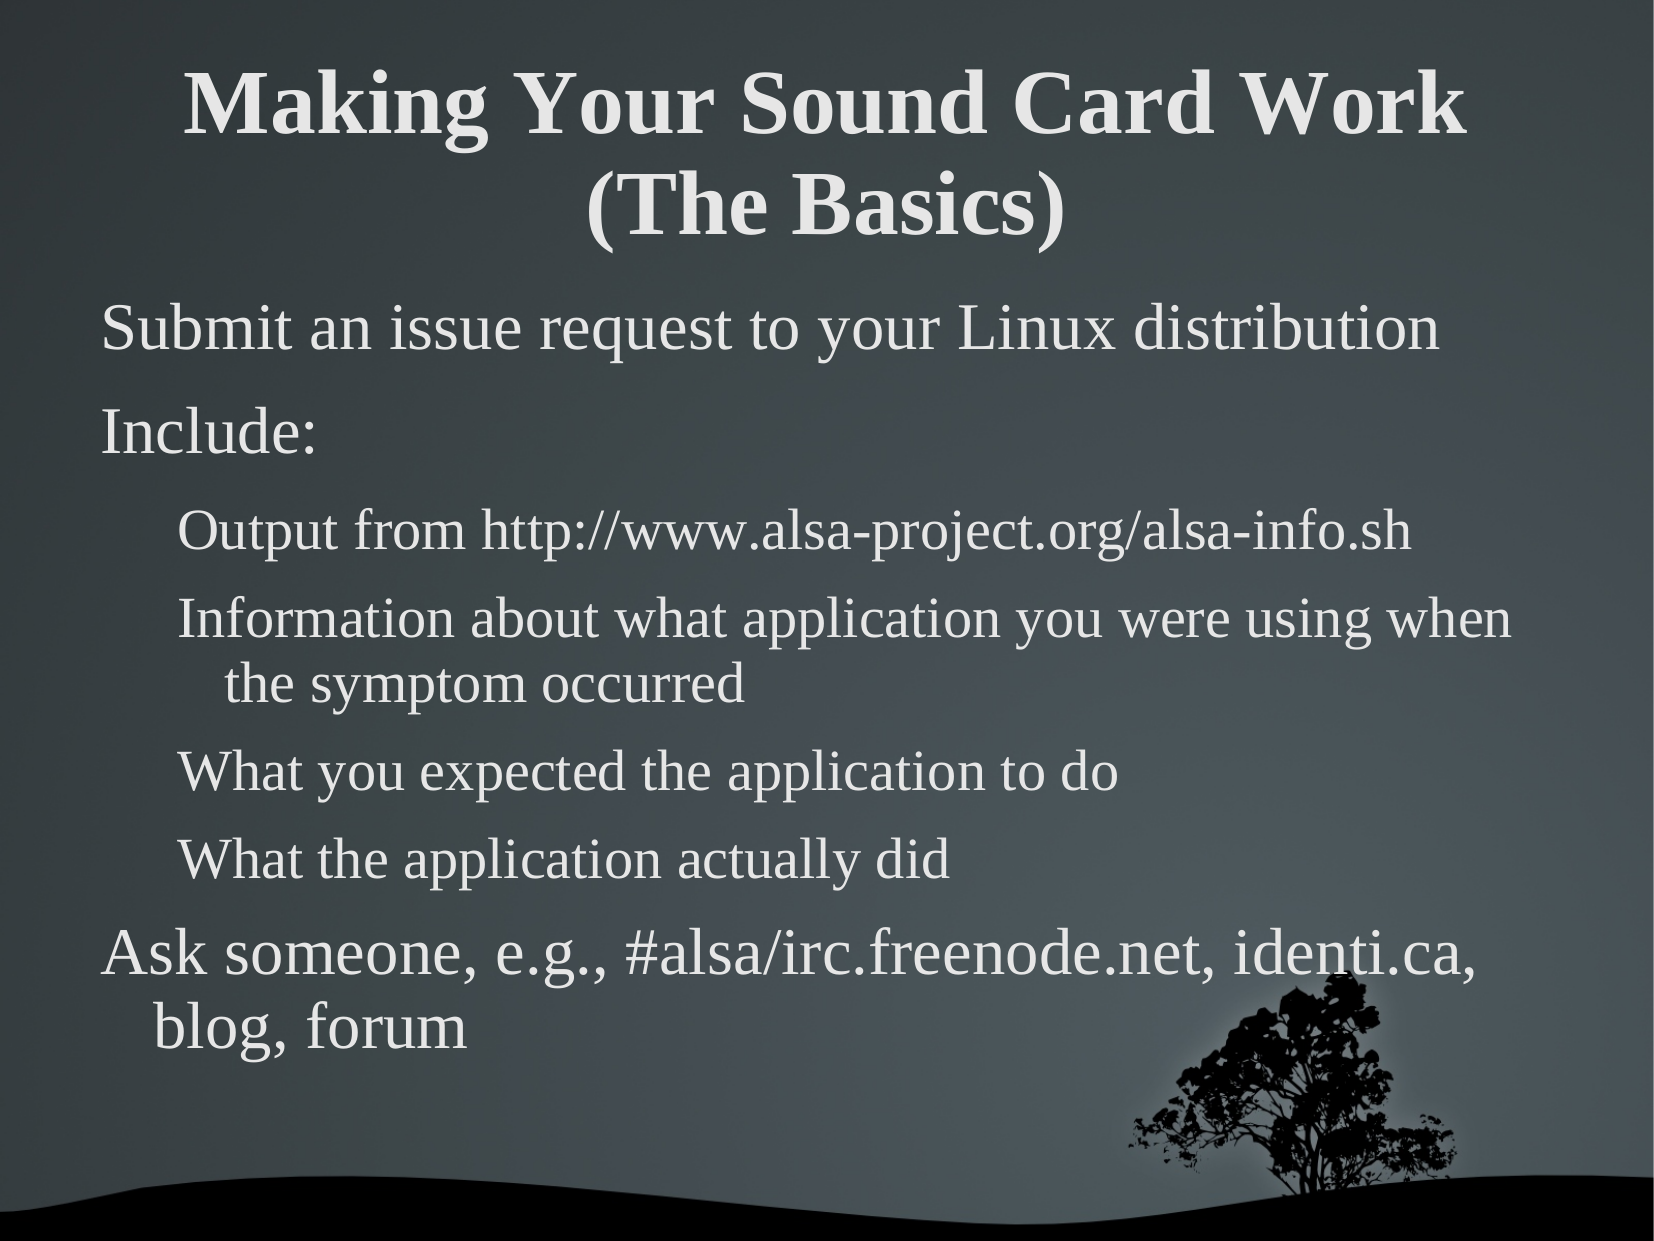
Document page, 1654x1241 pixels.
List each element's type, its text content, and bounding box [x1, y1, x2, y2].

picture [0, 0, 1654, 1241]
list Submit an issue request to your Linux distribution Include: Output from http://www.alsa-project.org/alsa-info.sh Information about what application you were using when the symptom occurred What you expected the application to do What the application actually did Ask someone, e.g., #alsa/irc.freenode.net, identi.ca, blog, forum [82, 290, 1571, 1120]
title Making Your Sound Card Work (The Basics) [82, 33, 1571, 273]
